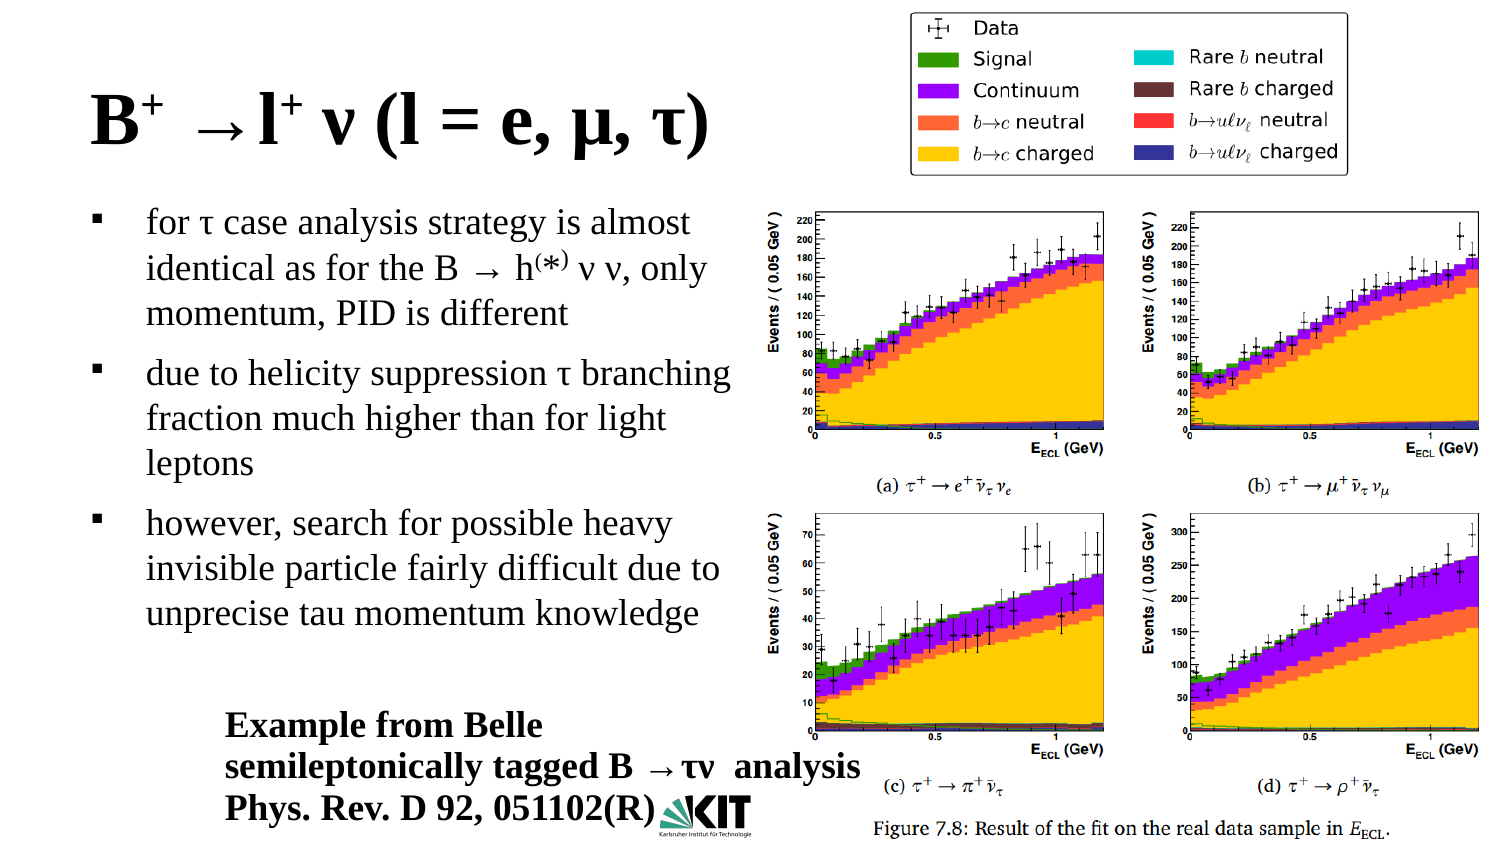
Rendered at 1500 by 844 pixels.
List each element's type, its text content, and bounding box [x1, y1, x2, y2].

picture [755, 0, 1500, 844]
list for τ case analysis strategy is almost identical as for the B → h(*) ν ν, only momentum, PID is different due to helicity suppression τ branching fraction much higher than for light leptons however, search for possible heavy invisible particle fairly difficult due to unprecise tau momentum knowledge [75, 197, 755, 687]
title B+ →l+ ν (l = e, μ, τ) [75, 33, 755, 175]
text_box Example from Belle semileptonically tagged B →τν analysis Phys. Rev. D 92, 051102(R) [210, 696, 901, 844]
picture [659, 793, 752, 841]
